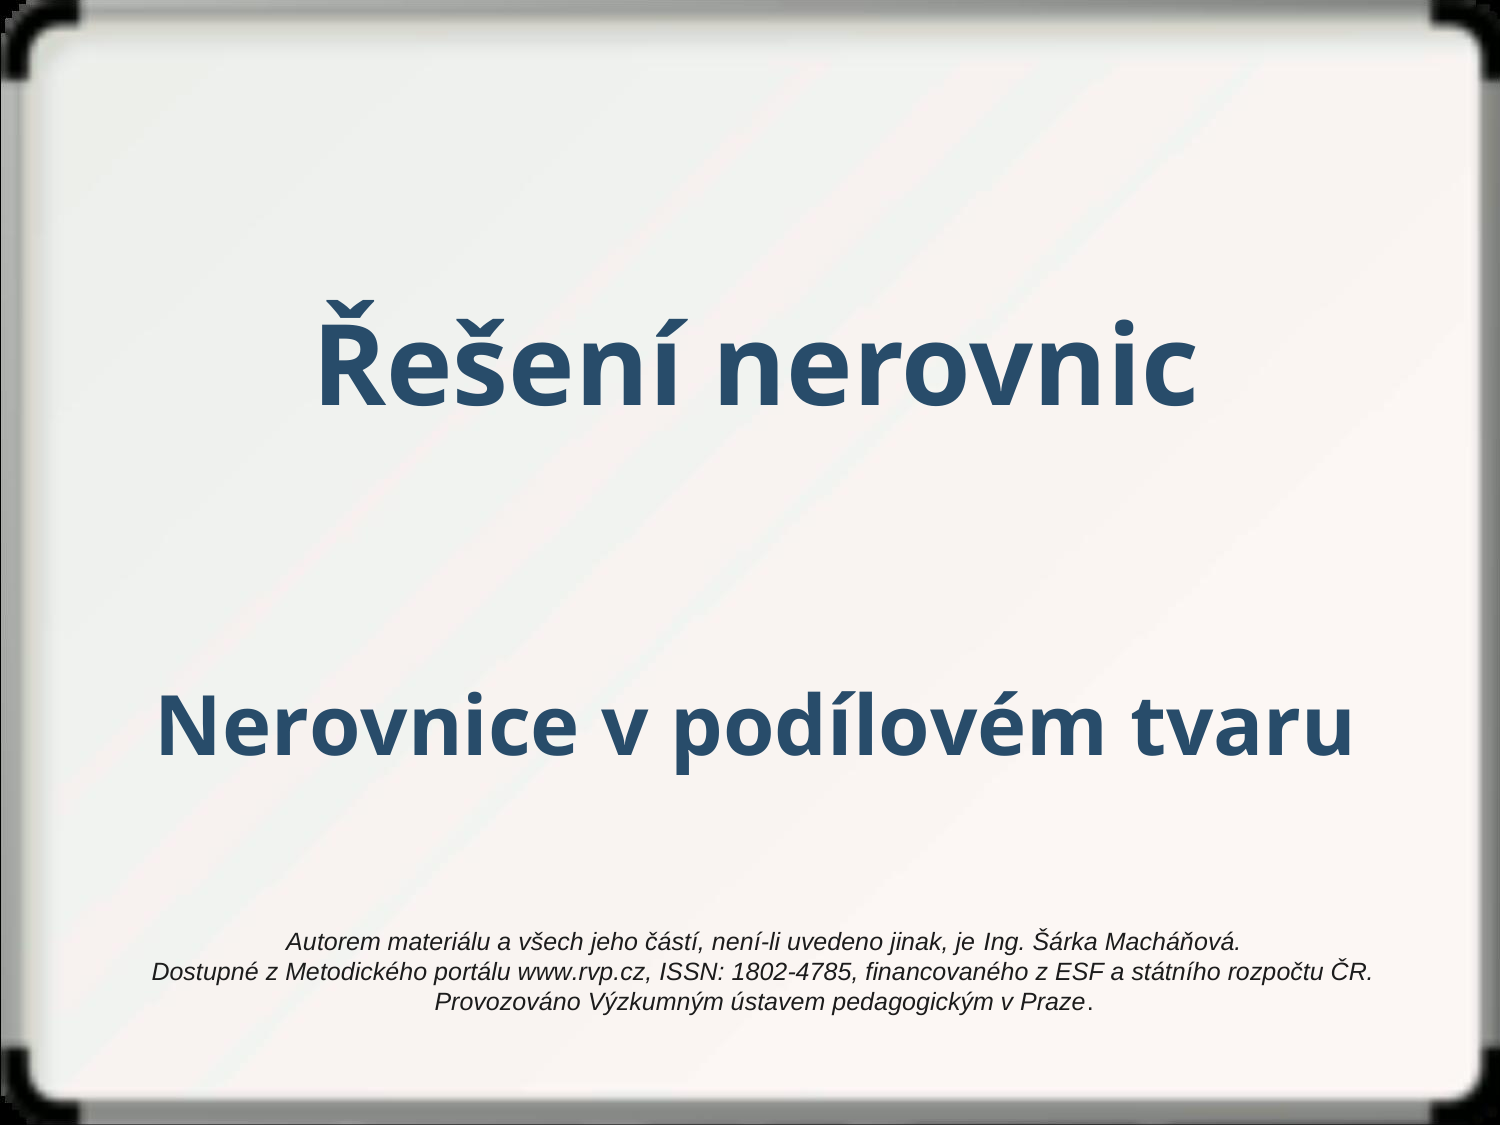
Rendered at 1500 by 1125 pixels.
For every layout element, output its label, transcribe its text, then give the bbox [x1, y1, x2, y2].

picture [0, 0, 1500, 1125]
title Řešení nerovnic [112, 253, 1400, 467]
text_box Autorem materiálu a všech jeho částí, není-li uvedeno jinak, je Ing. Šárka Macháňová. Dostupné z Metodického portálu www.rvp.cz, ISSN: 1802-4785, financovaného z ESF a státního rozpočtu ČR. Provozováno Výzkumným ústavem pedagogickým v Praze. [136, 917, 1392, 1023]
text_box Nerovnice v podílovém tvaru [112, 615, 1400, 829]
